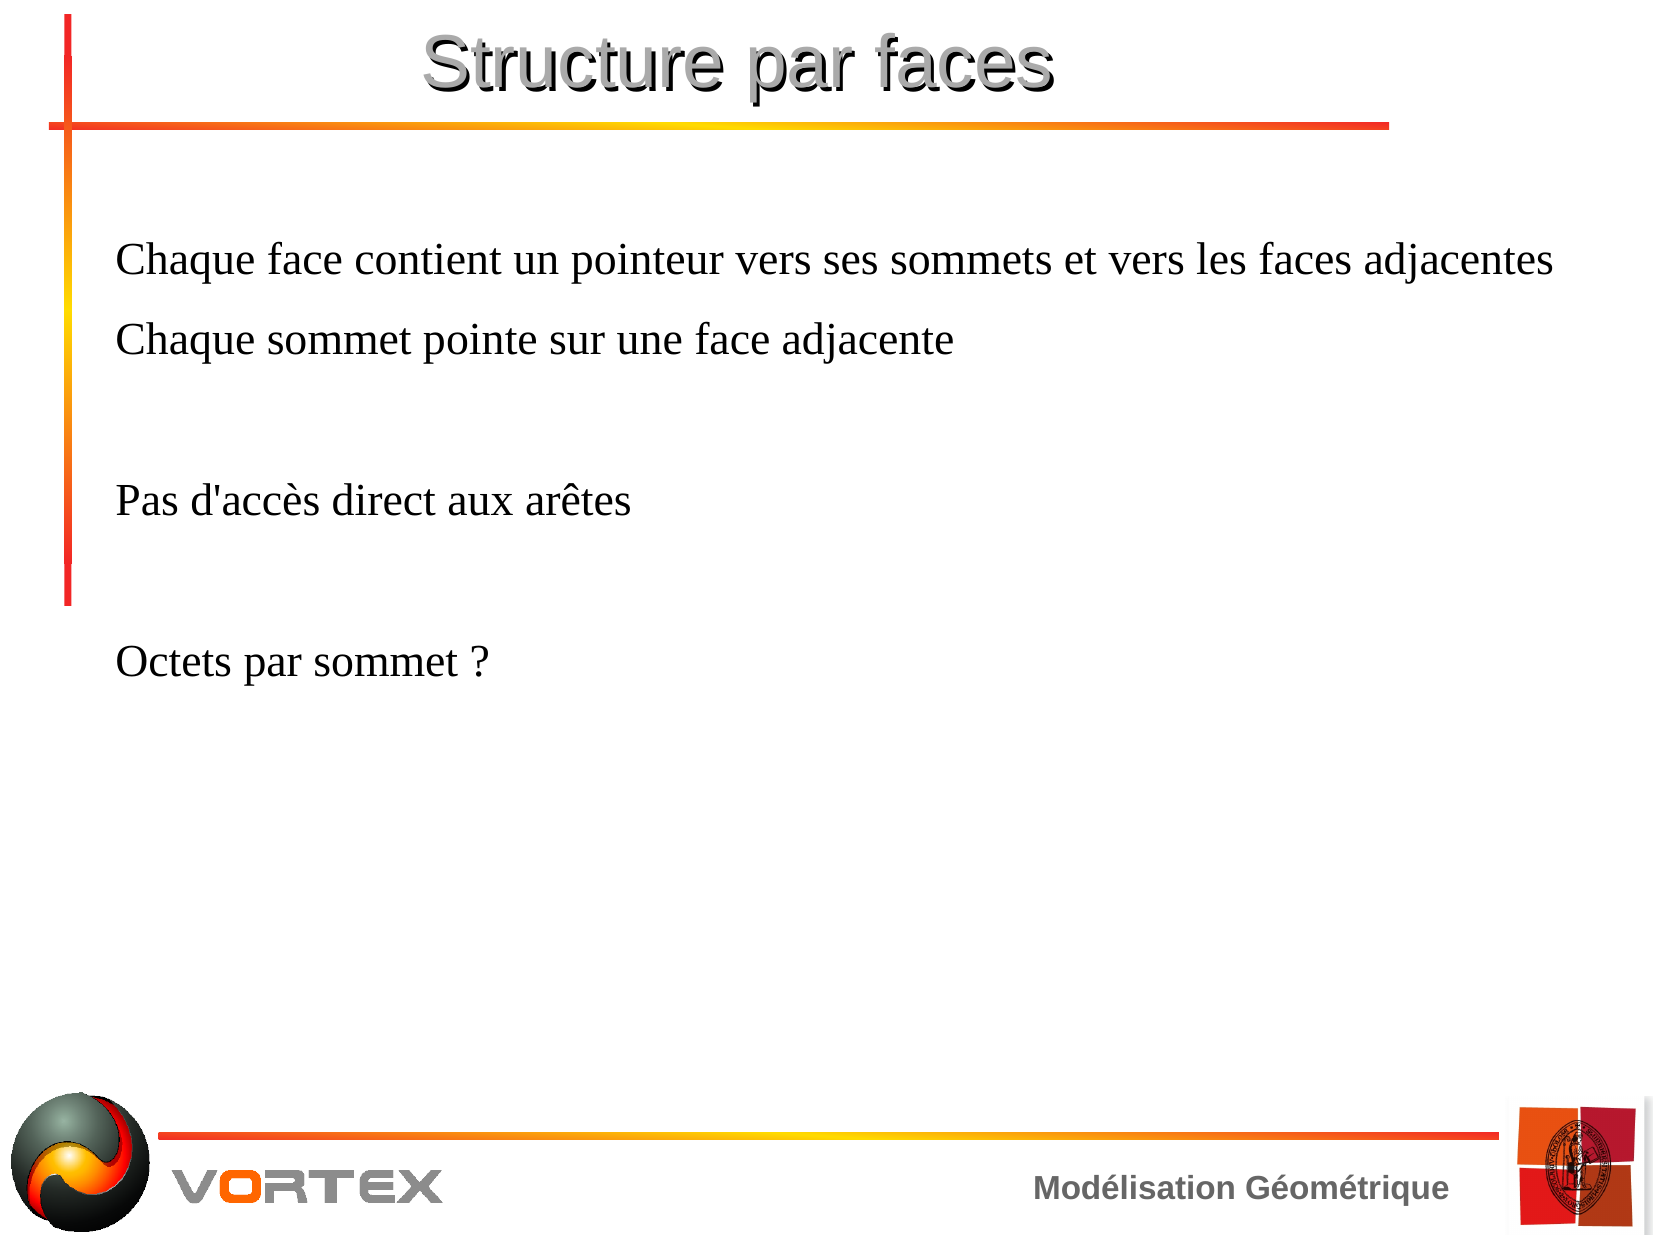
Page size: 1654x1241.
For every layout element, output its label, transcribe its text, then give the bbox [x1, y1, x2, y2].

picture [11, 1092, 443, 1232]
title Structure par faces [82, 4, 1392, 120]
list Chaque face contient un pointeur vers ses sommets et vers les faces adjacentes Chaque sommet pointe sur une face adjacente Pas d'accès direct aux arêtes Octets par sommet ? [97, 153, 1571, 1109]
picture [1505, 1096, 1653, 1235]
